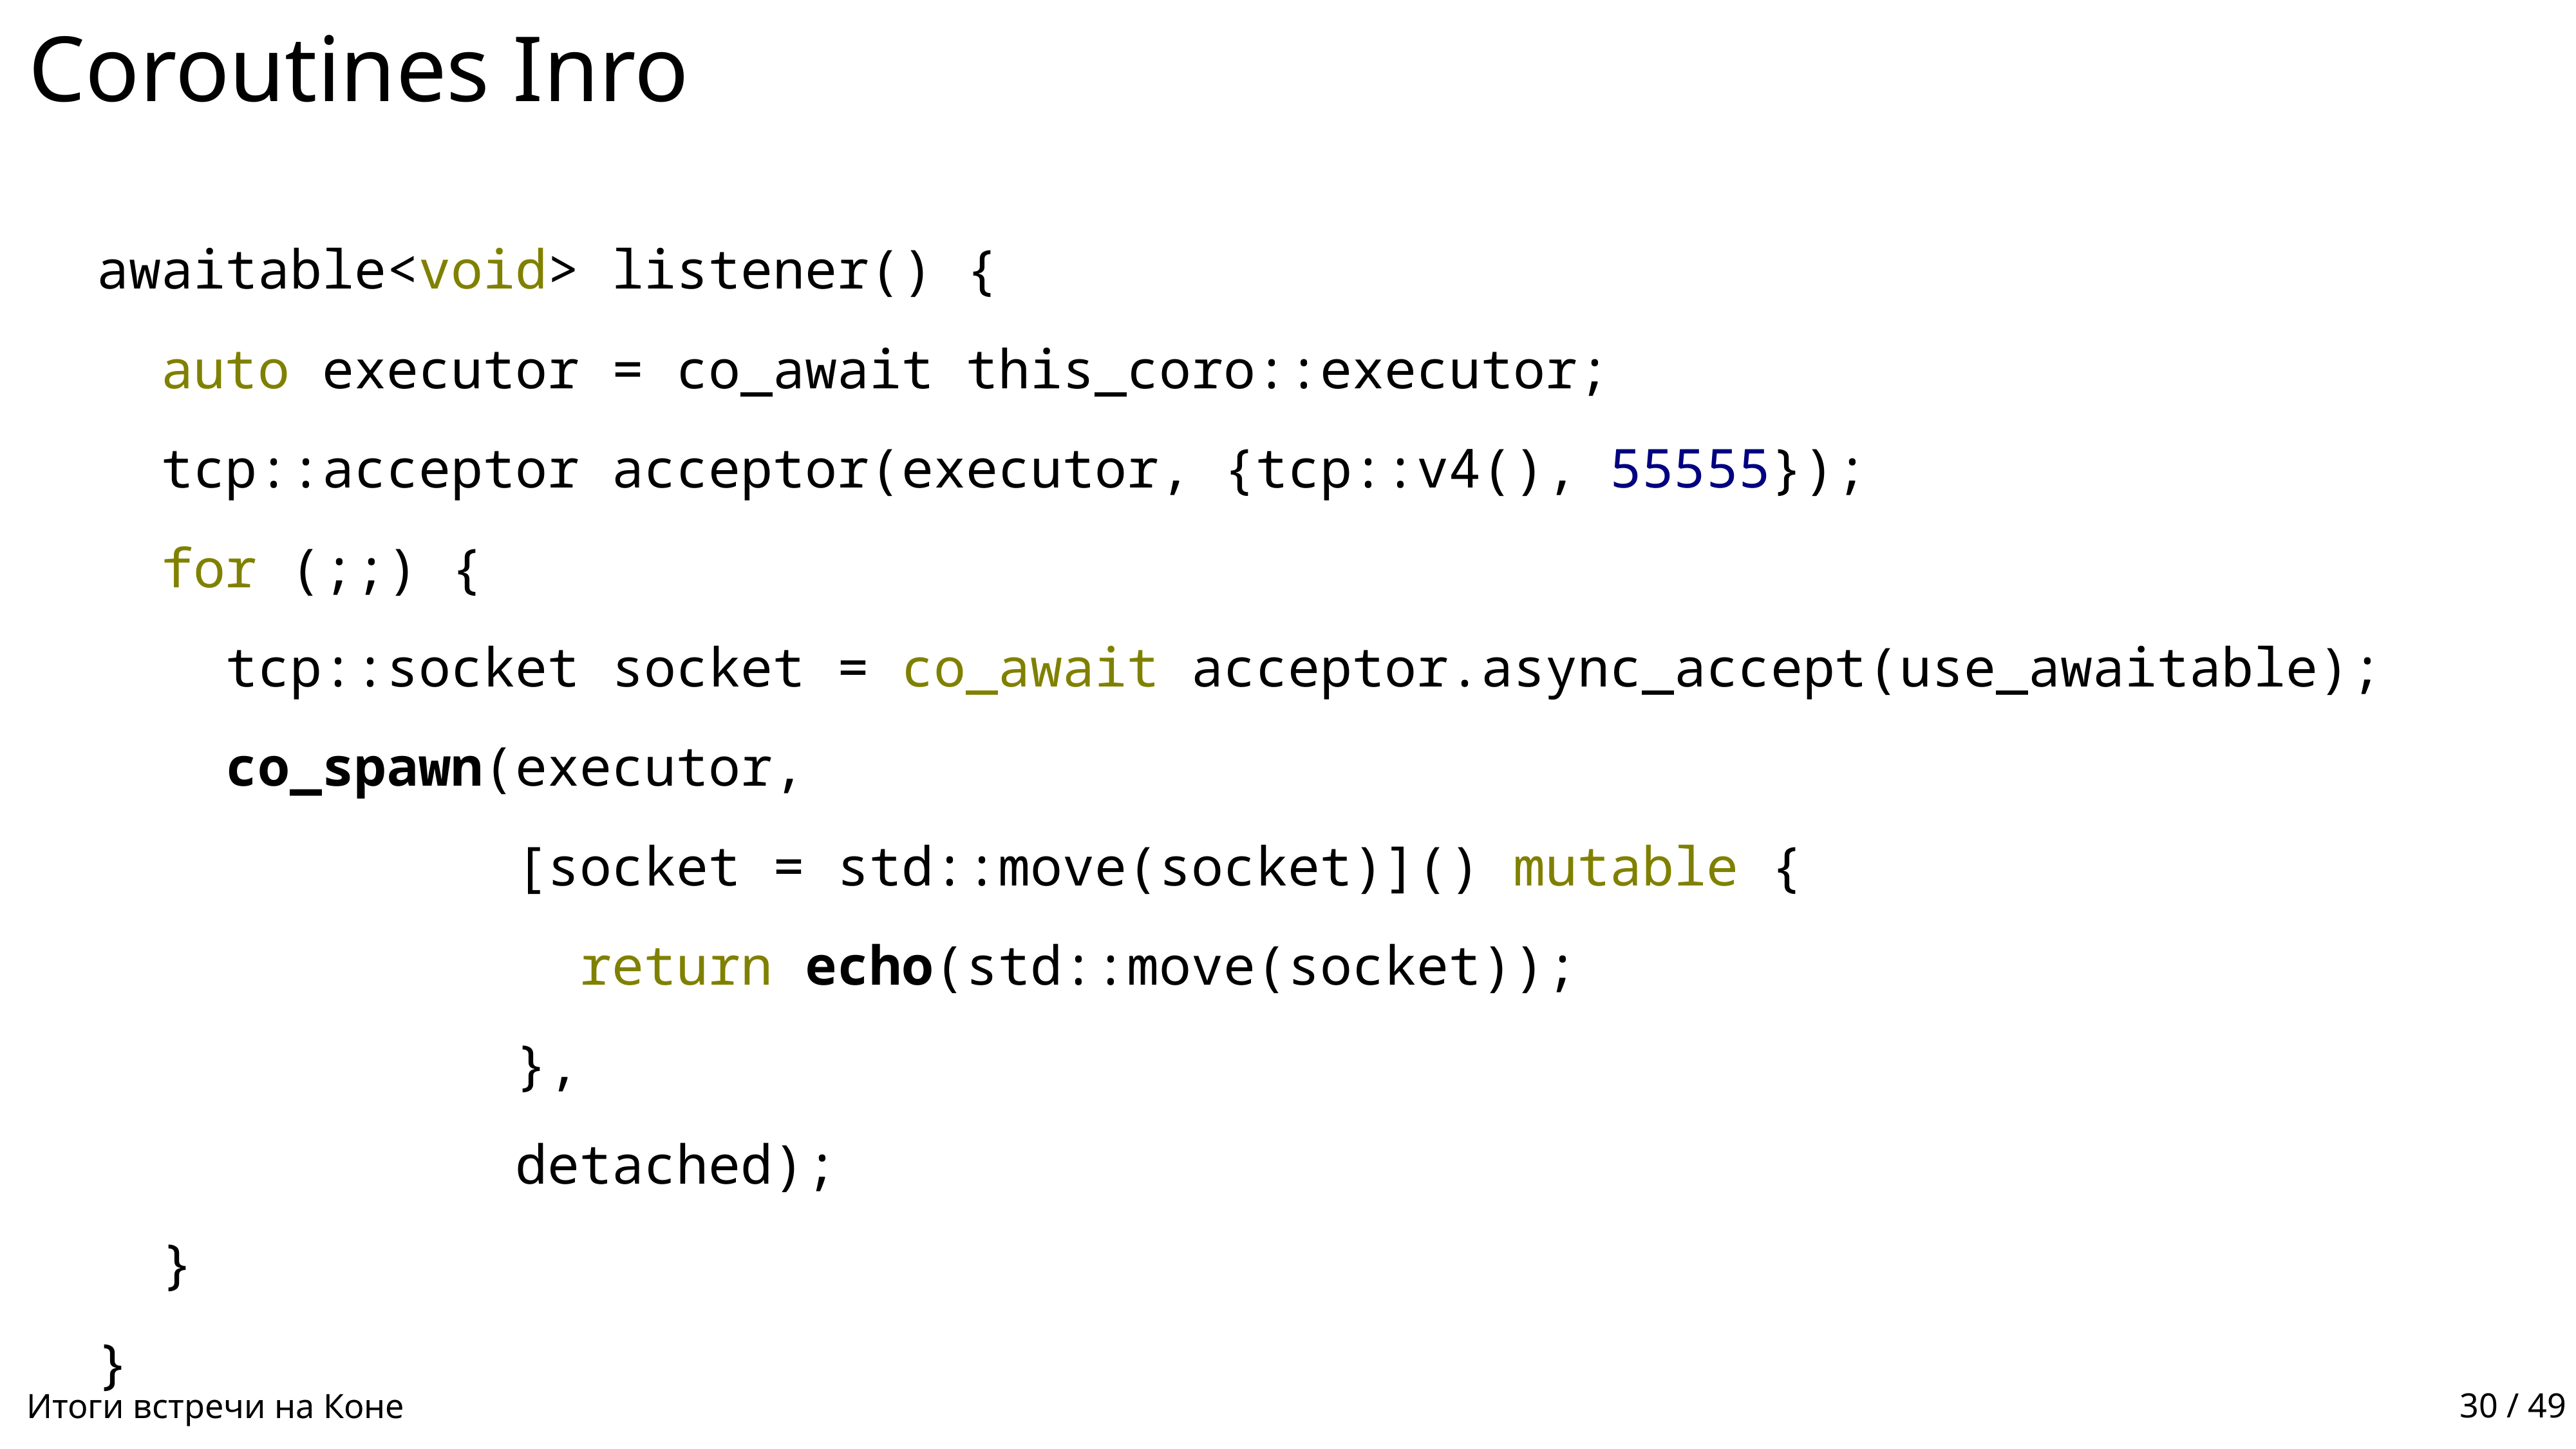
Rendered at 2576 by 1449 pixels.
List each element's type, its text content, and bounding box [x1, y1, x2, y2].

list Итоги встречи на Коне [17, 1376, 1114, 1431]
title Coroutines Inro [19, 19, 2550, 155]
list awaitable<void> listener() { auto executor = co_await this_coro::executor; tcp::acceptor acceptor(executor, {tcp::v4(), 55555}); for (;;) { tcp::socket socket = co_await acceptor.async_accept(use_awaitable); co_spawn(executor, [socket = std::move(socket)]() mutable { return echo(std::move(socket)); }, detached); } } [87, 214, 2550, 1382]
list <number> / 49 [1479, 1376, 2576, 1431]
